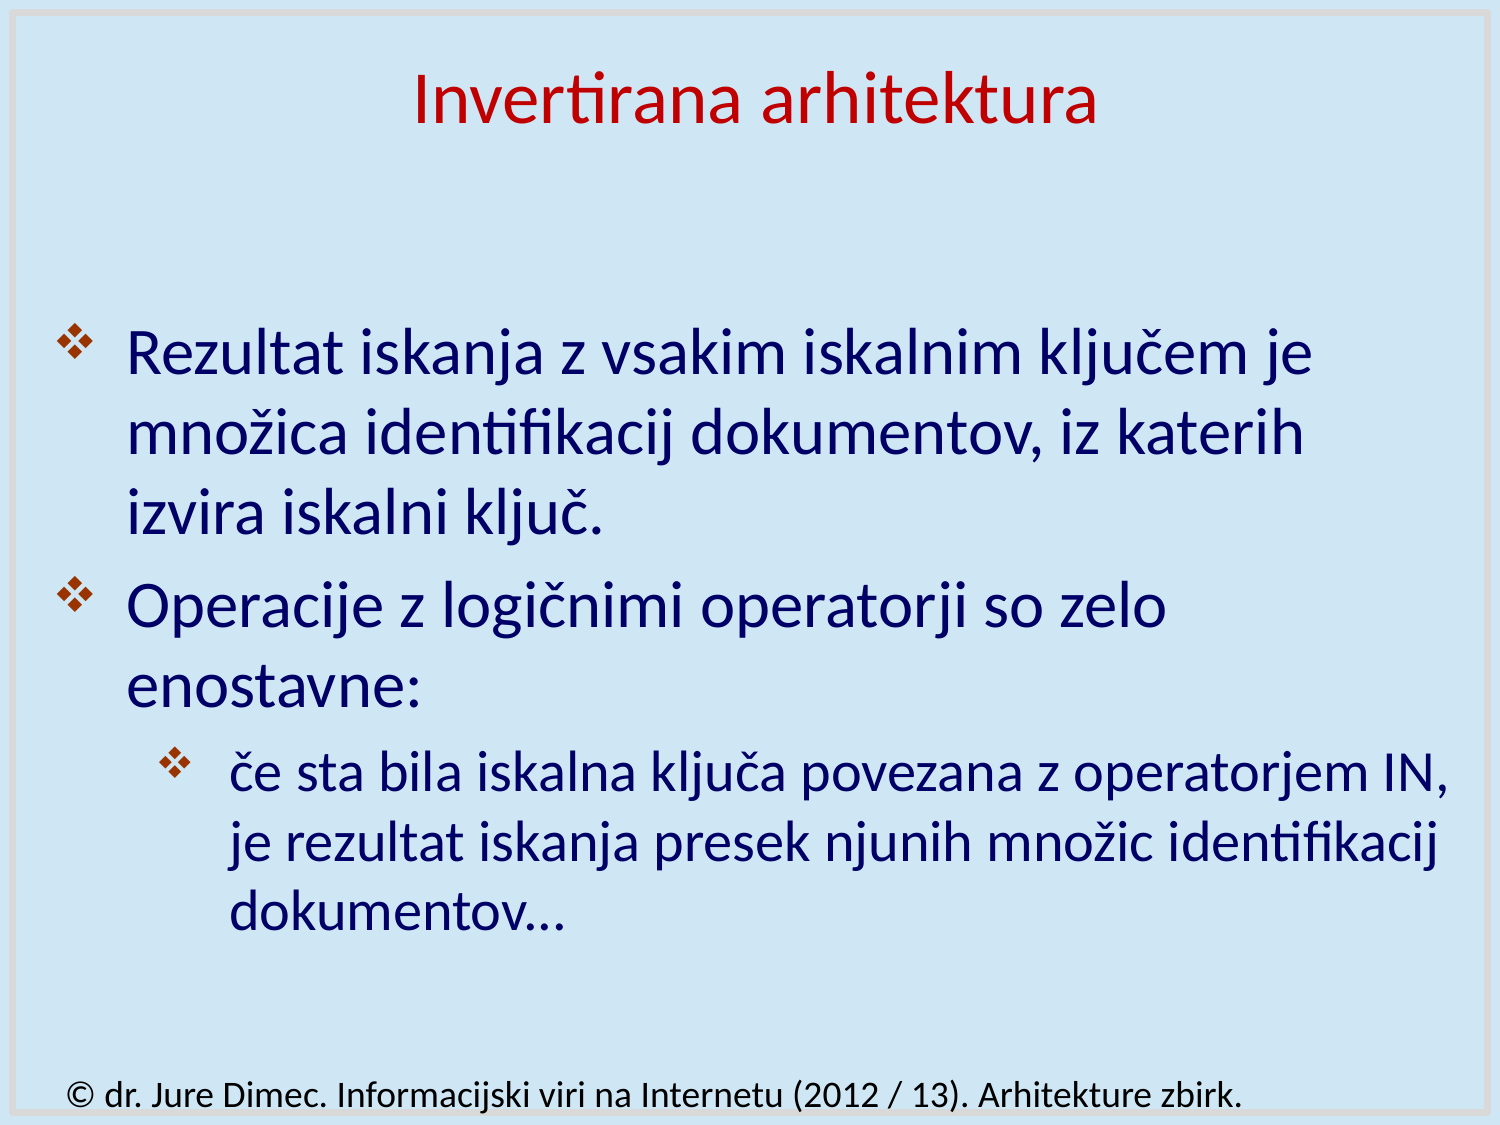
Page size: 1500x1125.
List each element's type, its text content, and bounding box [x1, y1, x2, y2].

list Rezultat iskanja z vsakim iskalnim ključem je množica identifikacij dokumentov, iz katerih izvira iskalni ključ. Operacije z logičnimi operatorji so zelo enostavne: če sta bila iskalna ključa povezana z operatorjem IN, je rezultat iskanja presek njunih množic identifikacij dokumentov... [37, 299, 1475, 1050]
title Invertirana arhitektura [37, 37, 1475, 150]
footer © dr. Jure Dimec. Informacijski viri na Internetu (2012 / 13). Arhitekture zbirk. [50, 1062, 1300, 1103]
